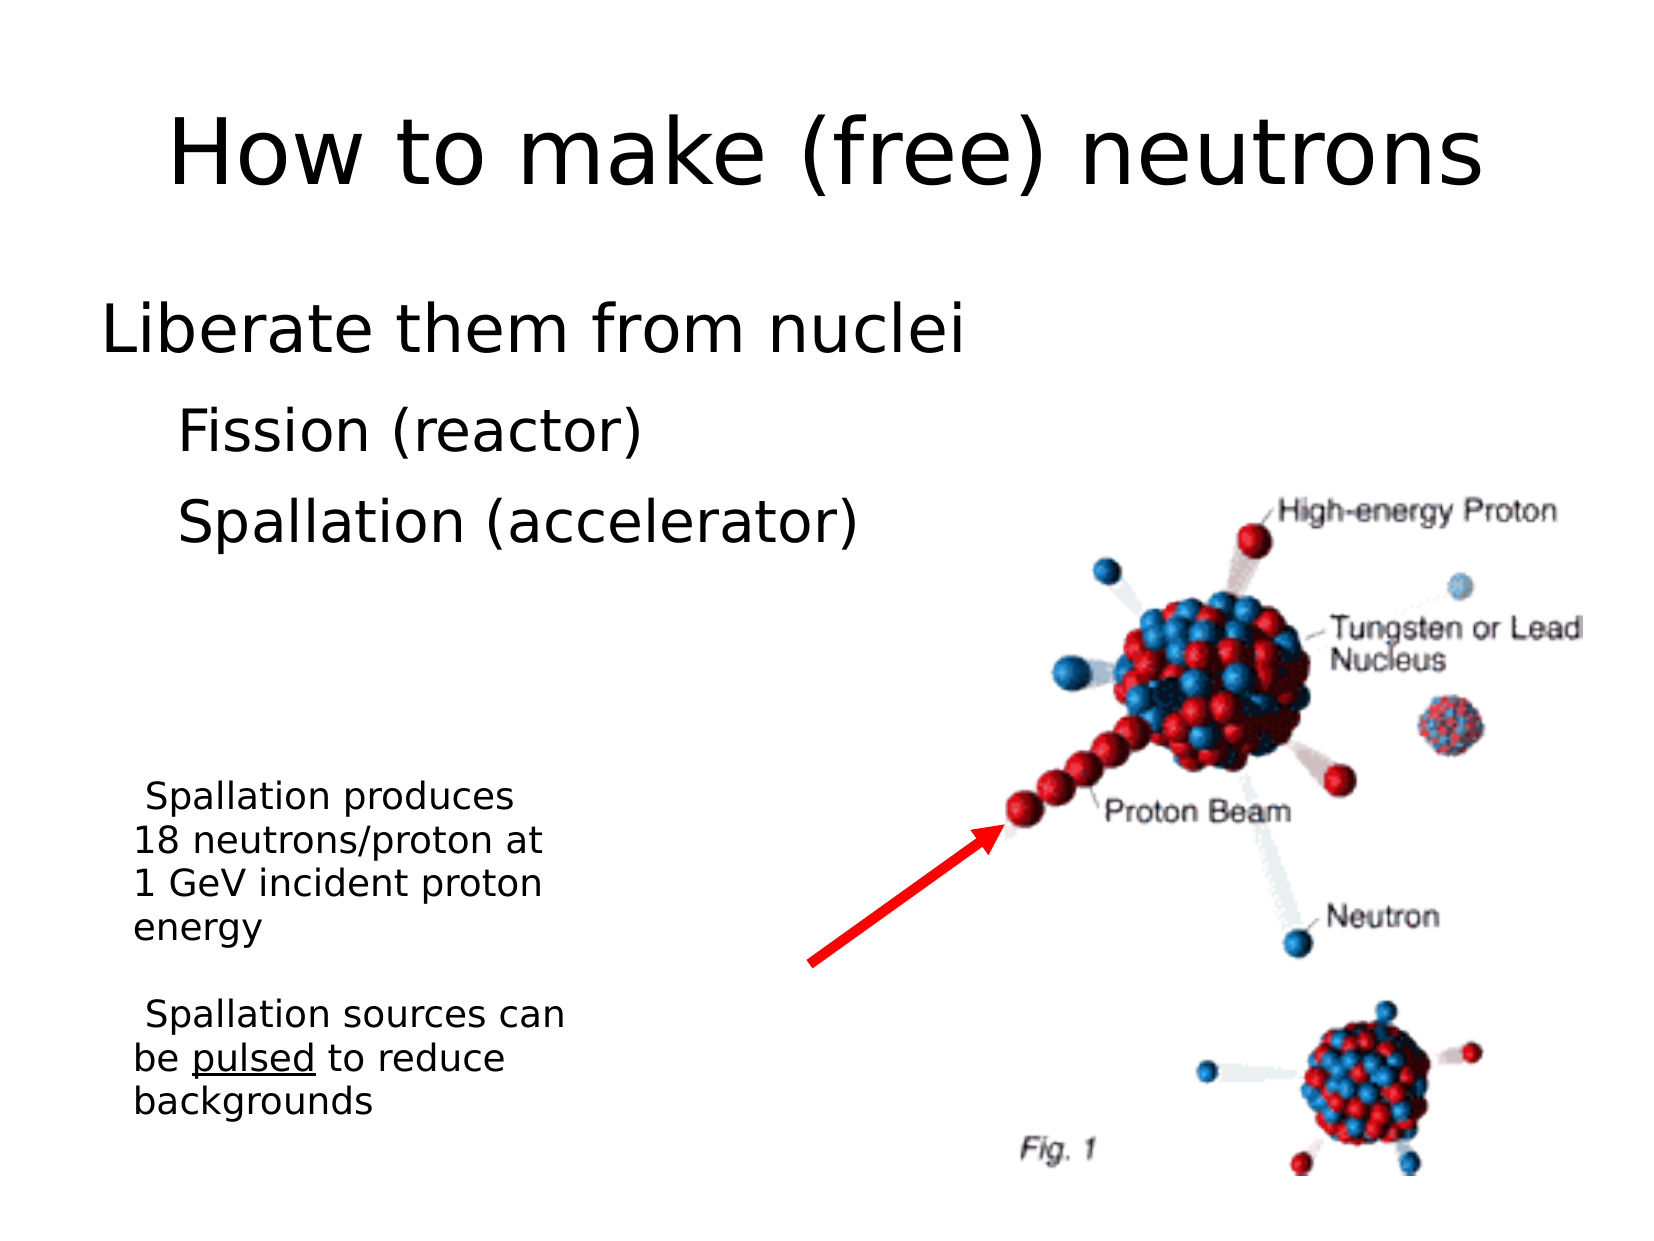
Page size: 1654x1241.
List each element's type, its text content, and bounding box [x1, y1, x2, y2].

picture [1000, 494, 1583, 1182]
text_box [775, 444, 1639, 1241]
text_box Spallation produces 18 neutrons/proton at 1 GeV incident proton energy Spallation sources can be pulsed to reduce backgrounds [118, 767, 586, 1131]
title How to make (free) neutrons [82, 56, 1571, 250]
list Liberate them from nuclei Fission (reactor) Spallation (accelerator) [82, 290, 1093, 591]
